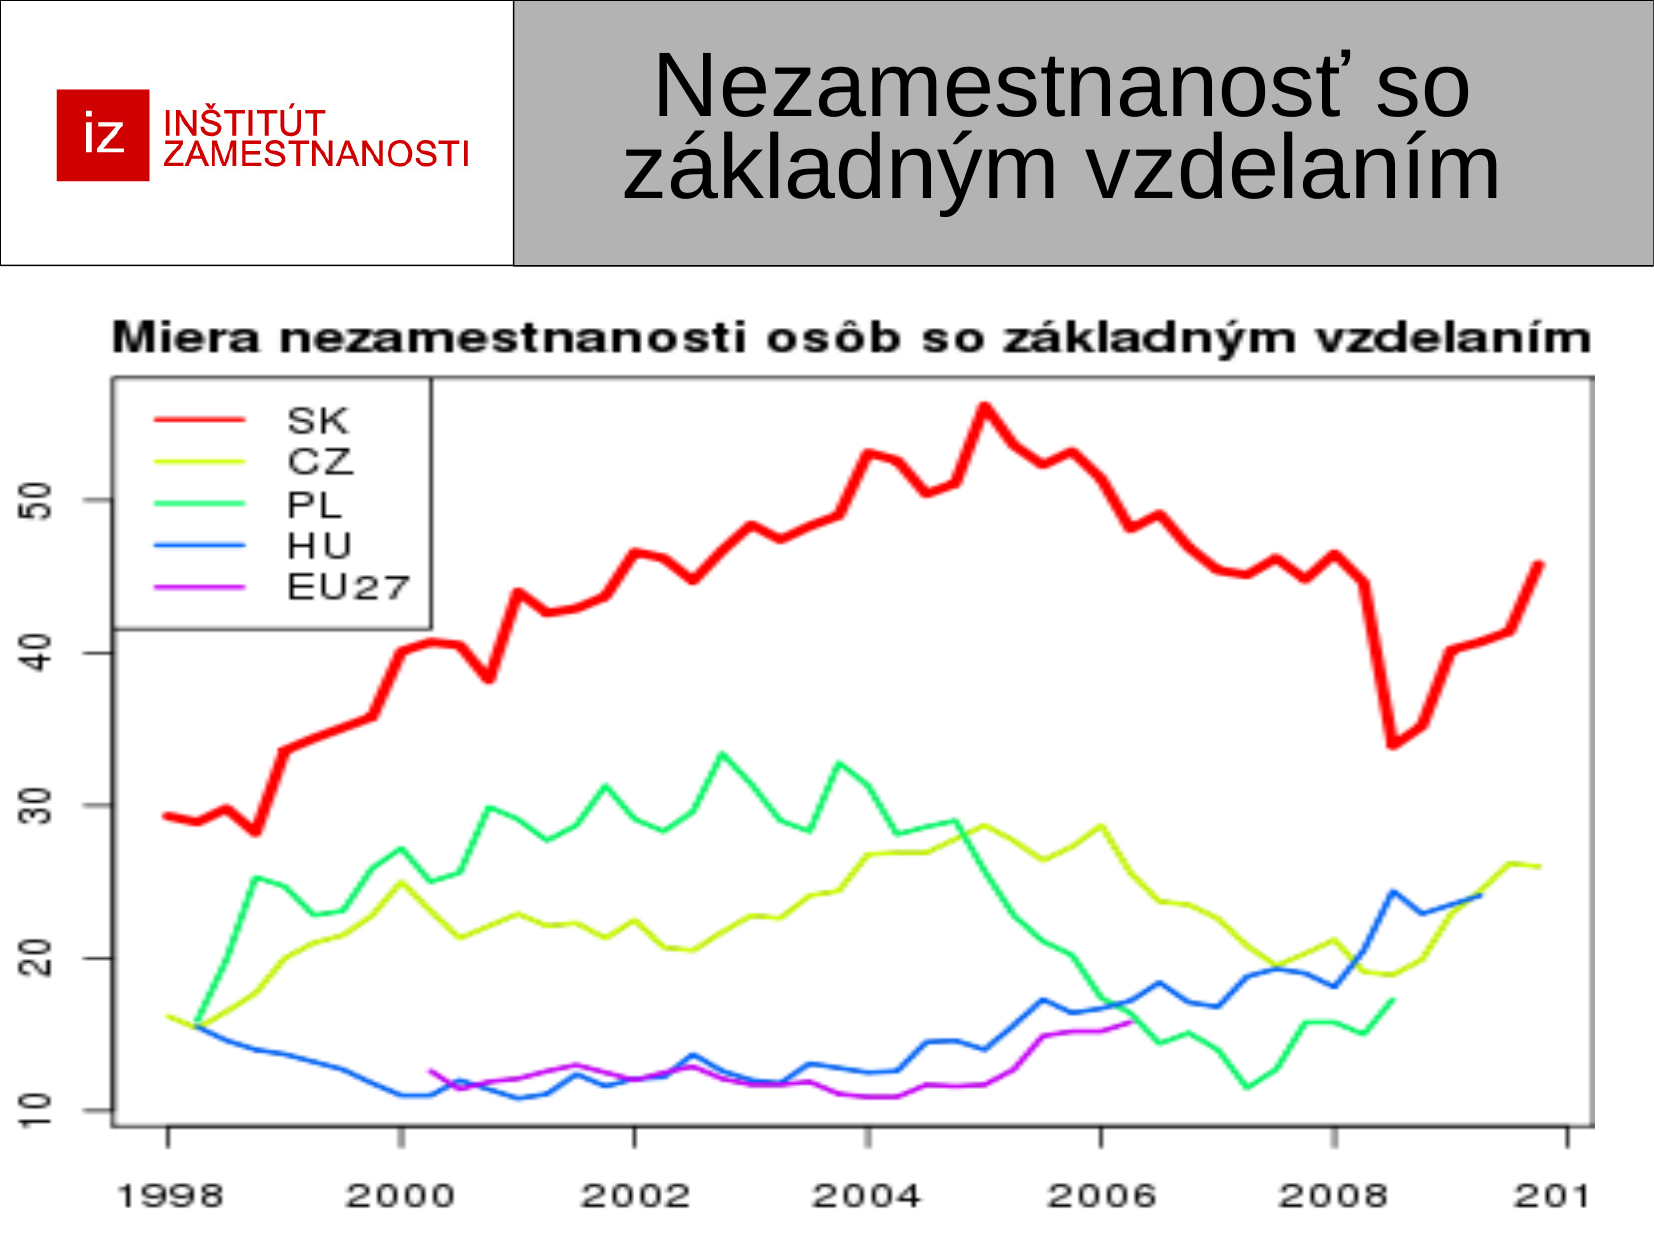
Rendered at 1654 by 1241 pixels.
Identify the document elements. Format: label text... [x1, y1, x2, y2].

picture [0, 295, 1595, 1211]
title Nezamestnanosť so základným vzdelaním [561, 37, 1565, 229]
picture [5, 8, 512, 257]
